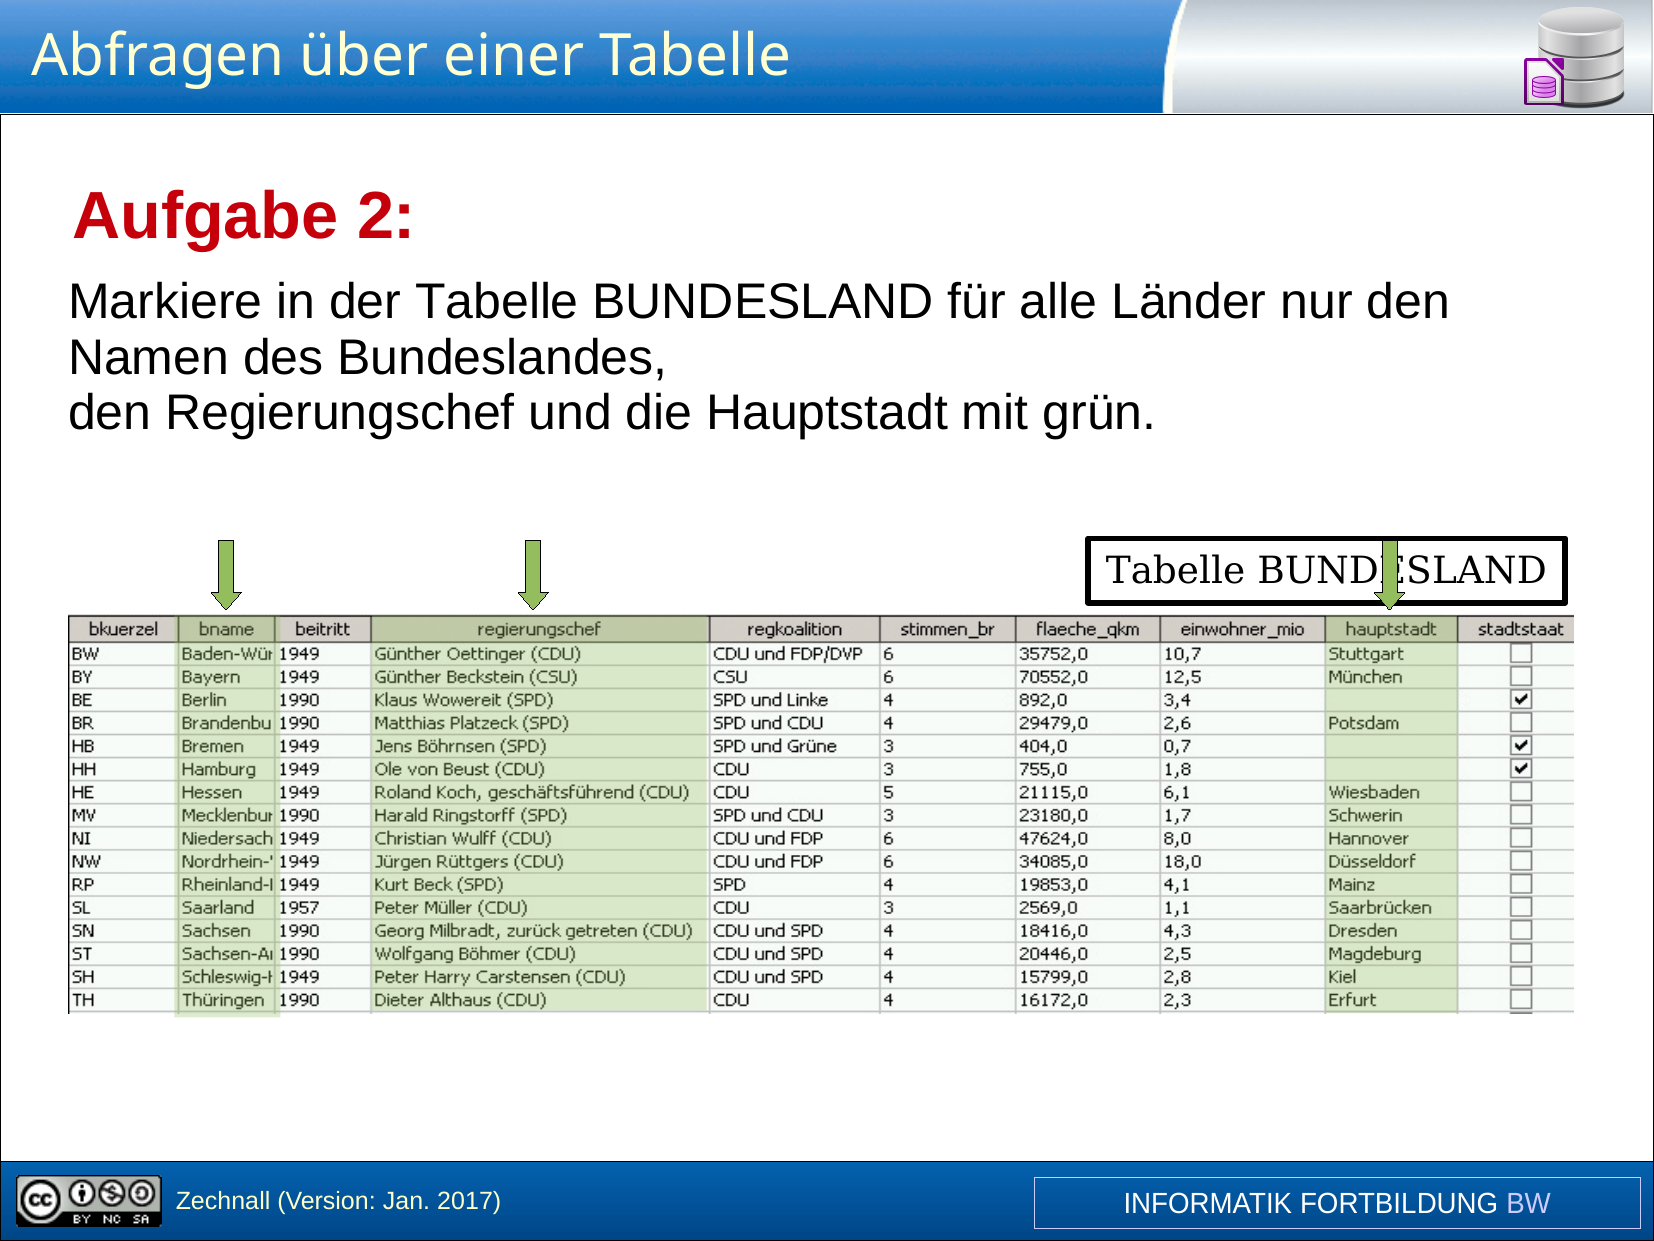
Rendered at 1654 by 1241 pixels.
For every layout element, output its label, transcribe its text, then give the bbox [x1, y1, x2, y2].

text_box Aufgabe 2: [72, 177, 417, 253]
picture [0, 0, 1654, 113]
text_box Markiere in der Tabelle BUNDESLAND für alle Länder nur den Namen des Bundeslandes, den Regierungschef und die Hauptstadt mit grün. [68, 273, 1537, 498]
text_box [372, 615, 707, 1011]
text_box Tabelle BUNDESLAND [1088, 538, 1566, 603]
text_box [518, 540, 549, 610]
text_box [174, 615, 281, 1018]
text_box [1325, 615, 1457, 1013]
text_box [211, 540, 242, 610]
text_box [1374, 540, 1405, 610]
picture [16, 1175, 162, 1227]
title Abfragen über einer Tabelle [31, 14, 1151, 92]
picture [68, 614, 1574, 1014]
